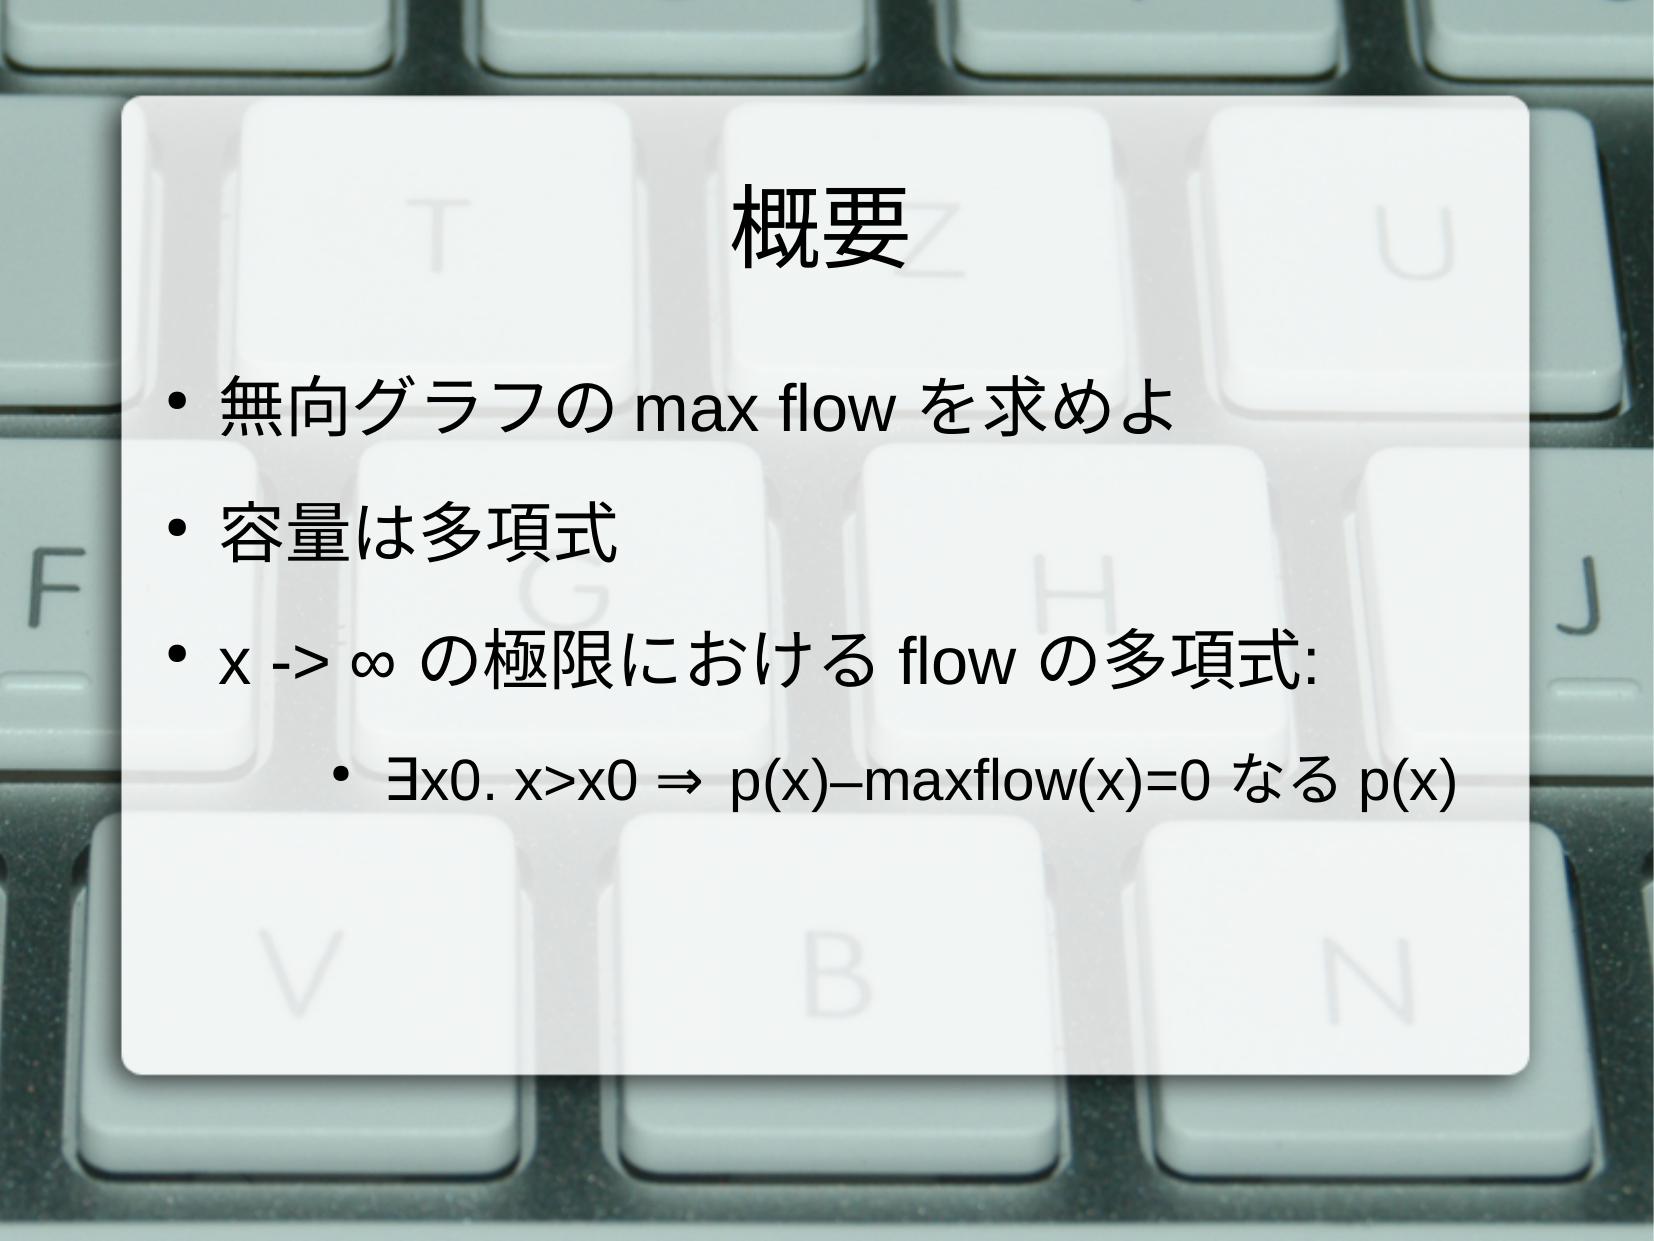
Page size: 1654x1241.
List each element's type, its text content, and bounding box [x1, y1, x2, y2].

picture [0, 0, 1654, 1241]
list 無向グラフの max flow を求めよ 容量は多項式 x -> ∞ の極限における flow の多項式: ∃x0. x>x0 ⇒ p(x)–maxflow(x)=0 なる p(x) [147, 354, 1506, 1241]
title 概要 [135, 117, 1506, 325]
